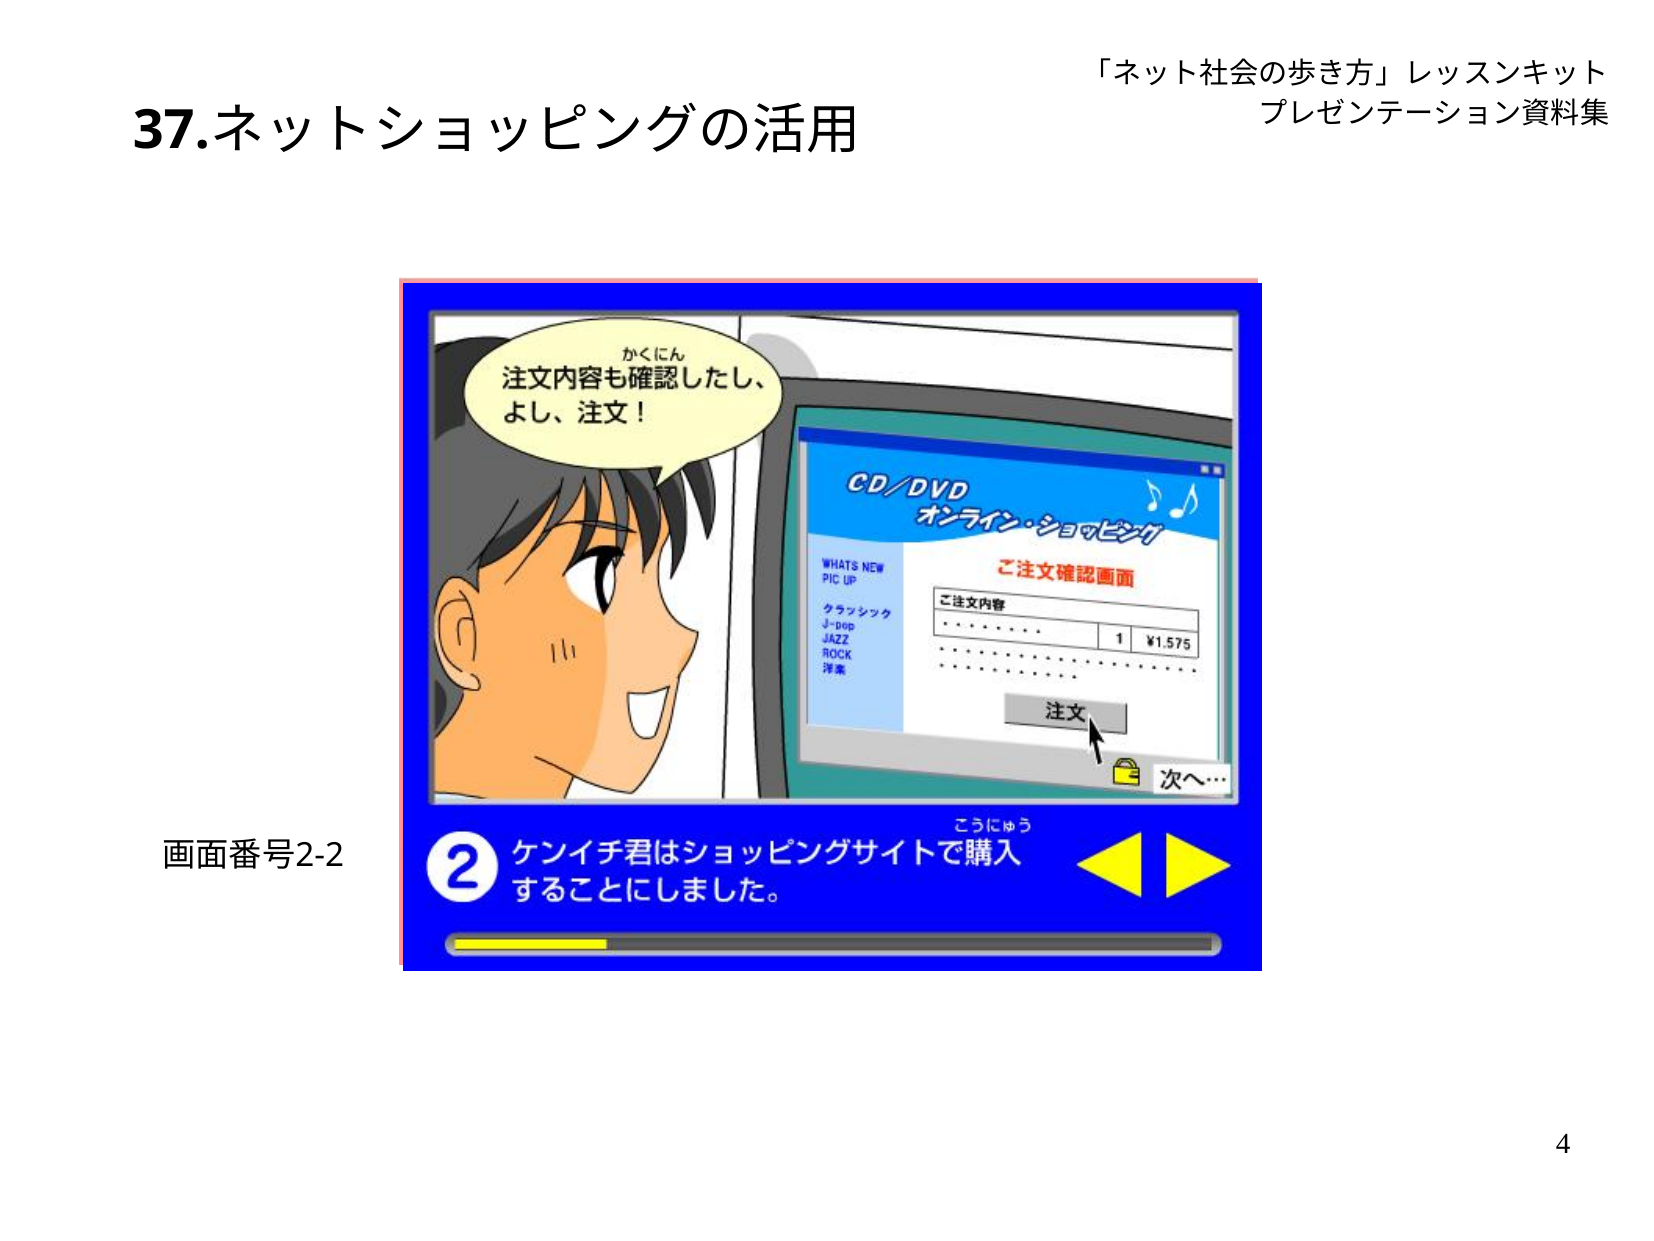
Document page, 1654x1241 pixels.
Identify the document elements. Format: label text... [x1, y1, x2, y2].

text_box 「ネット社会の歩き方」レッスンキット プレゼンテーション資料集 [1062, 44, 1625, 139]
text_box 画面番号2-2 [147, 826, 384, 882]
text_box 37.ネットショッピングの活用 [118, 88, 1241, 169]
picture [399, 277, 1262, 971]
